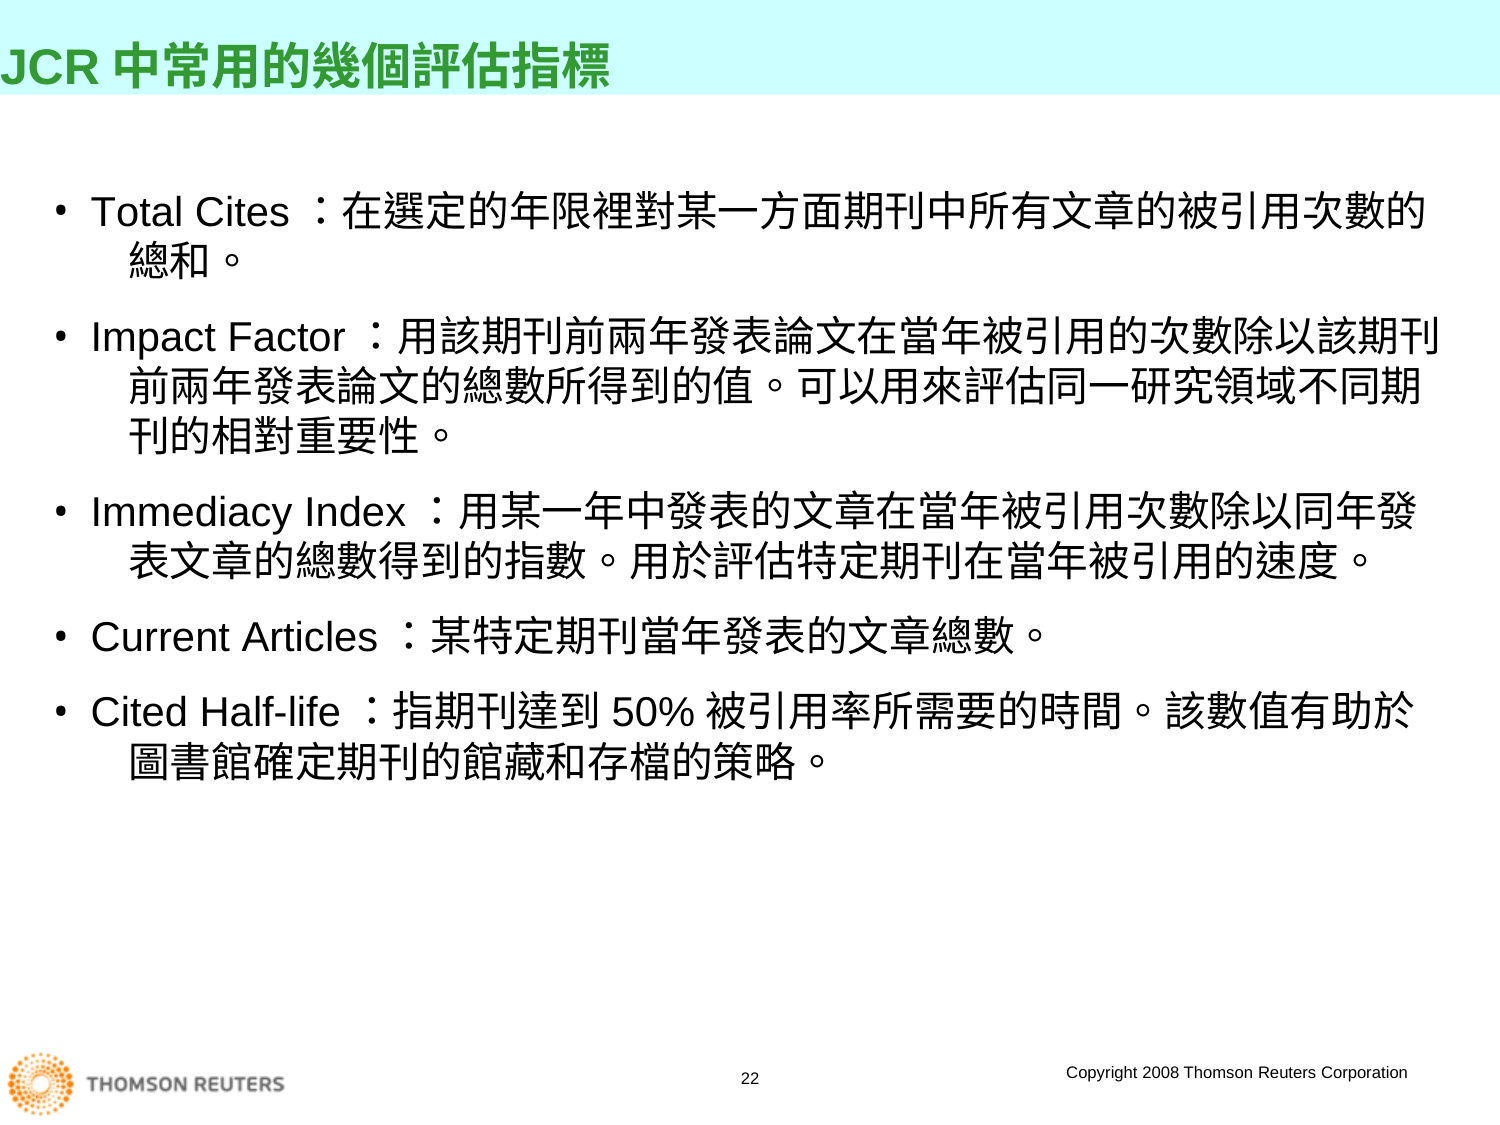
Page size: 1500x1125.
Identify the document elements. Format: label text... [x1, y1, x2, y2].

title JCR中常用的幾個評估指標 [0, 0, 1500, 95]
list Total Cites：在選定的年限裡對某一方面期刊中所有文章的被引用次數的總和。 Impact Factor：用該期刊前兩年發表論文在當年被引用的次數除以該期刊前兩年發表論文的總數所得到的值。可以用來評估同一研究領域不同期刊的相對重要性。 Immediacy Index：用某一年中發表的文章在當年被引用次數除以同年發表文章的總數得到的指數。用於評估特定期刊在當年被引用的速度。 Current Articles：某特定期刊當年發表的文章總數。 Cited Half-life：指期刊達到50%被引用率所需要的時間。該數值有助於圖書館確定期刊的館藏和存檔的策略。 [53, 184, 1447, 1000]
